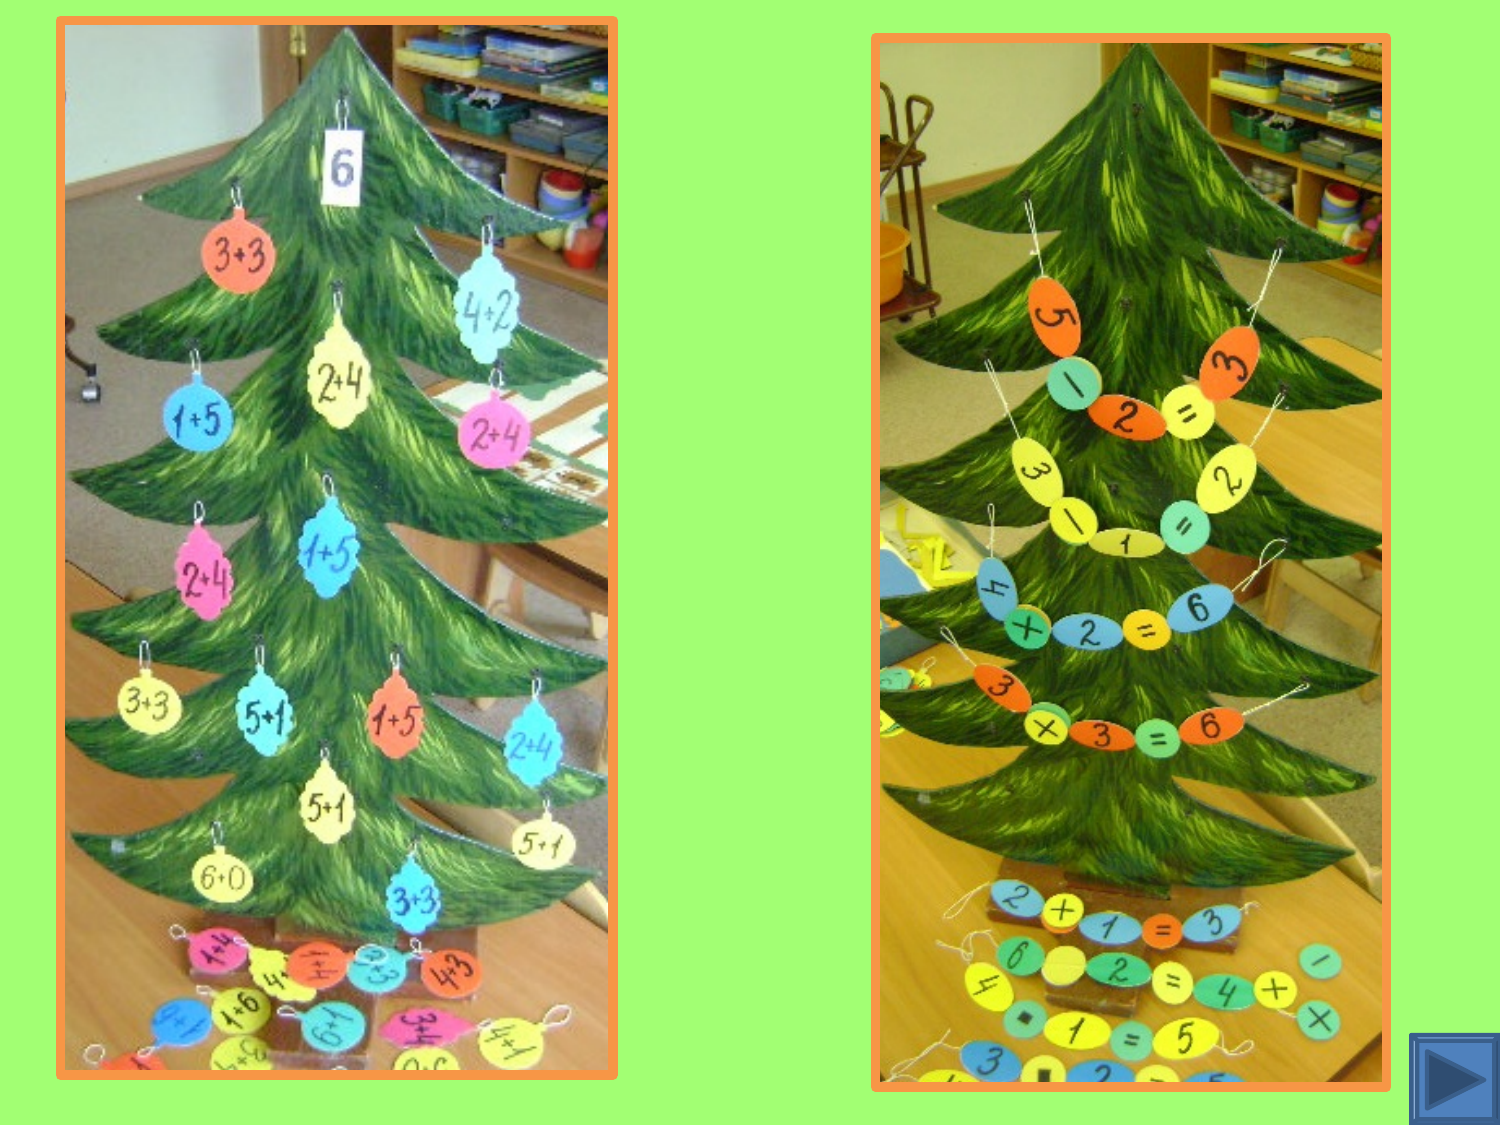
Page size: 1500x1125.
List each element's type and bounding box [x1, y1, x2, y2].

picture [64, 24, 609, 1071]
text_box [1413, 1034, 1500, 1125]
picture [879, 42, 1382, 1083]
